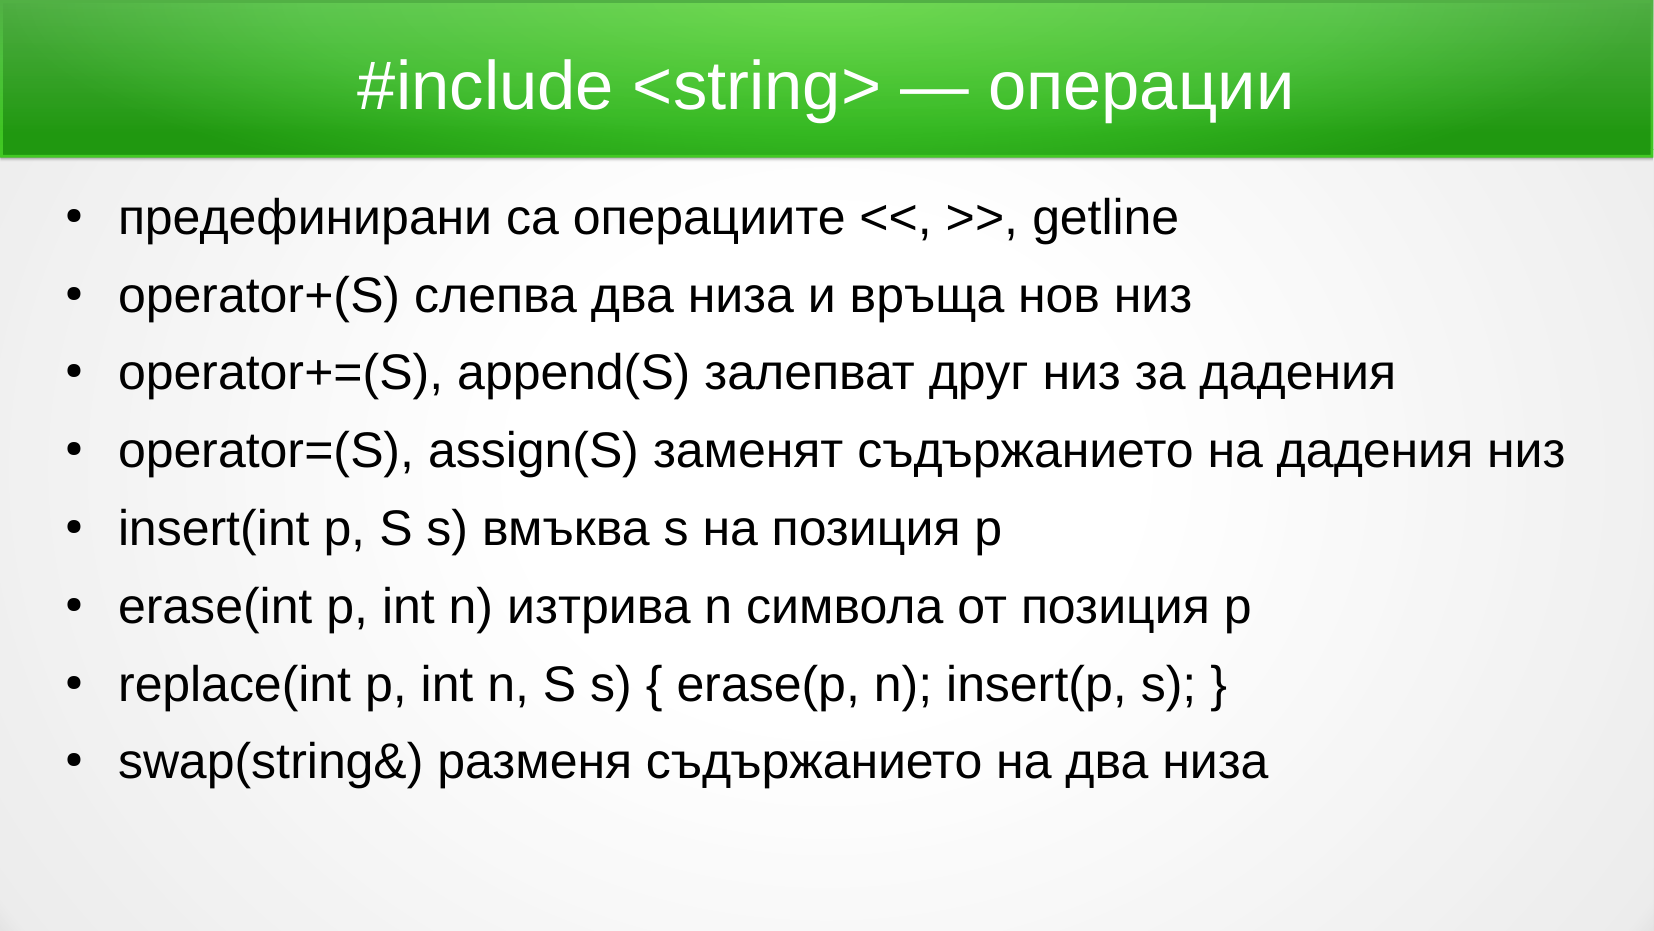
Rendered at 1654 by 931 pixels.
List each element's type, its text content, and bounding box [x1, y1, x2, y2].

list предефинирани са операциите <<, >>, getline operator+(S) слепва два низа и връща нов низ operator+=(S), append(S) залепват друг низ за дадения operator=(S), assign(S) заменят съдържанието на дадения низ insert(int p, S s) вмъква s на позиция p erase(int p, int n) изтрива n символа от позиция p replace(int p, int n, S s) { erase(p, n); insert(p, s); } swap(string&) разменя съдържанието на два низа [47, 188, 1595, 886]
title #include <string> — операции [82, 37, 1571, 135]
